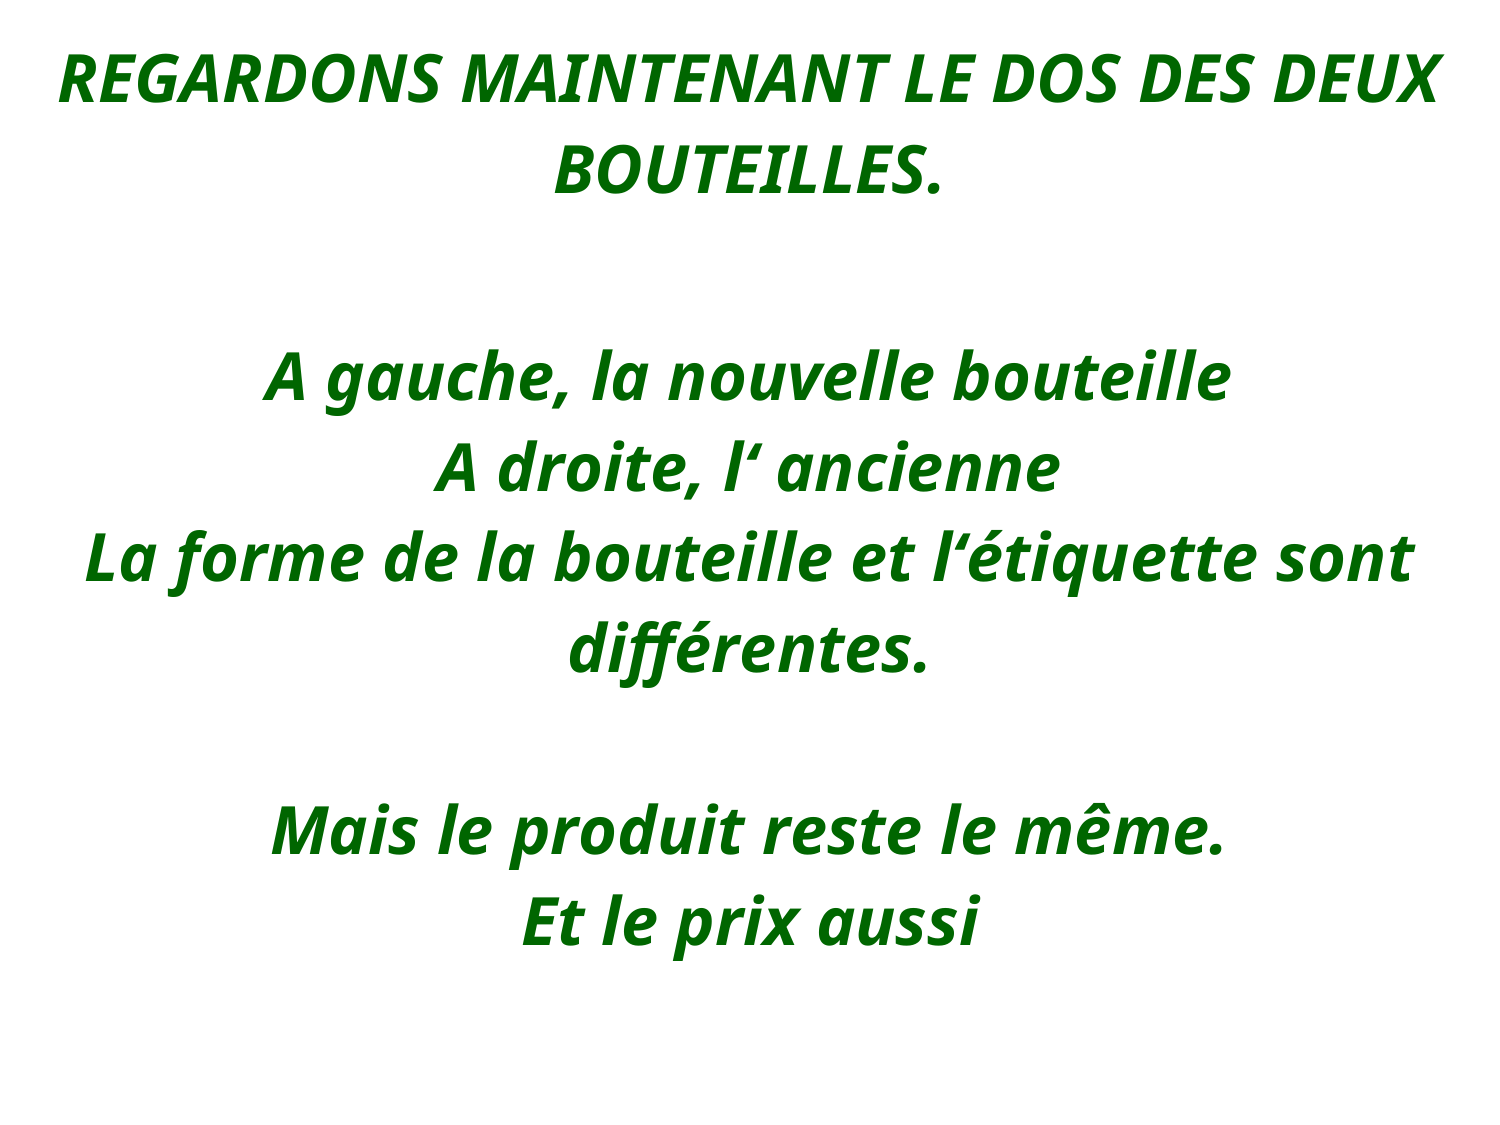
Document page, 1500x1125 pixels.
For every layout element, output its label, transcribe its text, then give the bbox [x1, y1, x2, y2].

text_box REGARDONS MAINTENANT LE DOS DES DEUX BOUTEILLES. A gauche, la nouvelle bouteille A droite, l‘ ancienne La forme de la bouteille et l‘étiquette sont différentes. Mais le produit reste le même. Et le prix aussi [0, 23, 1500, 1063]
